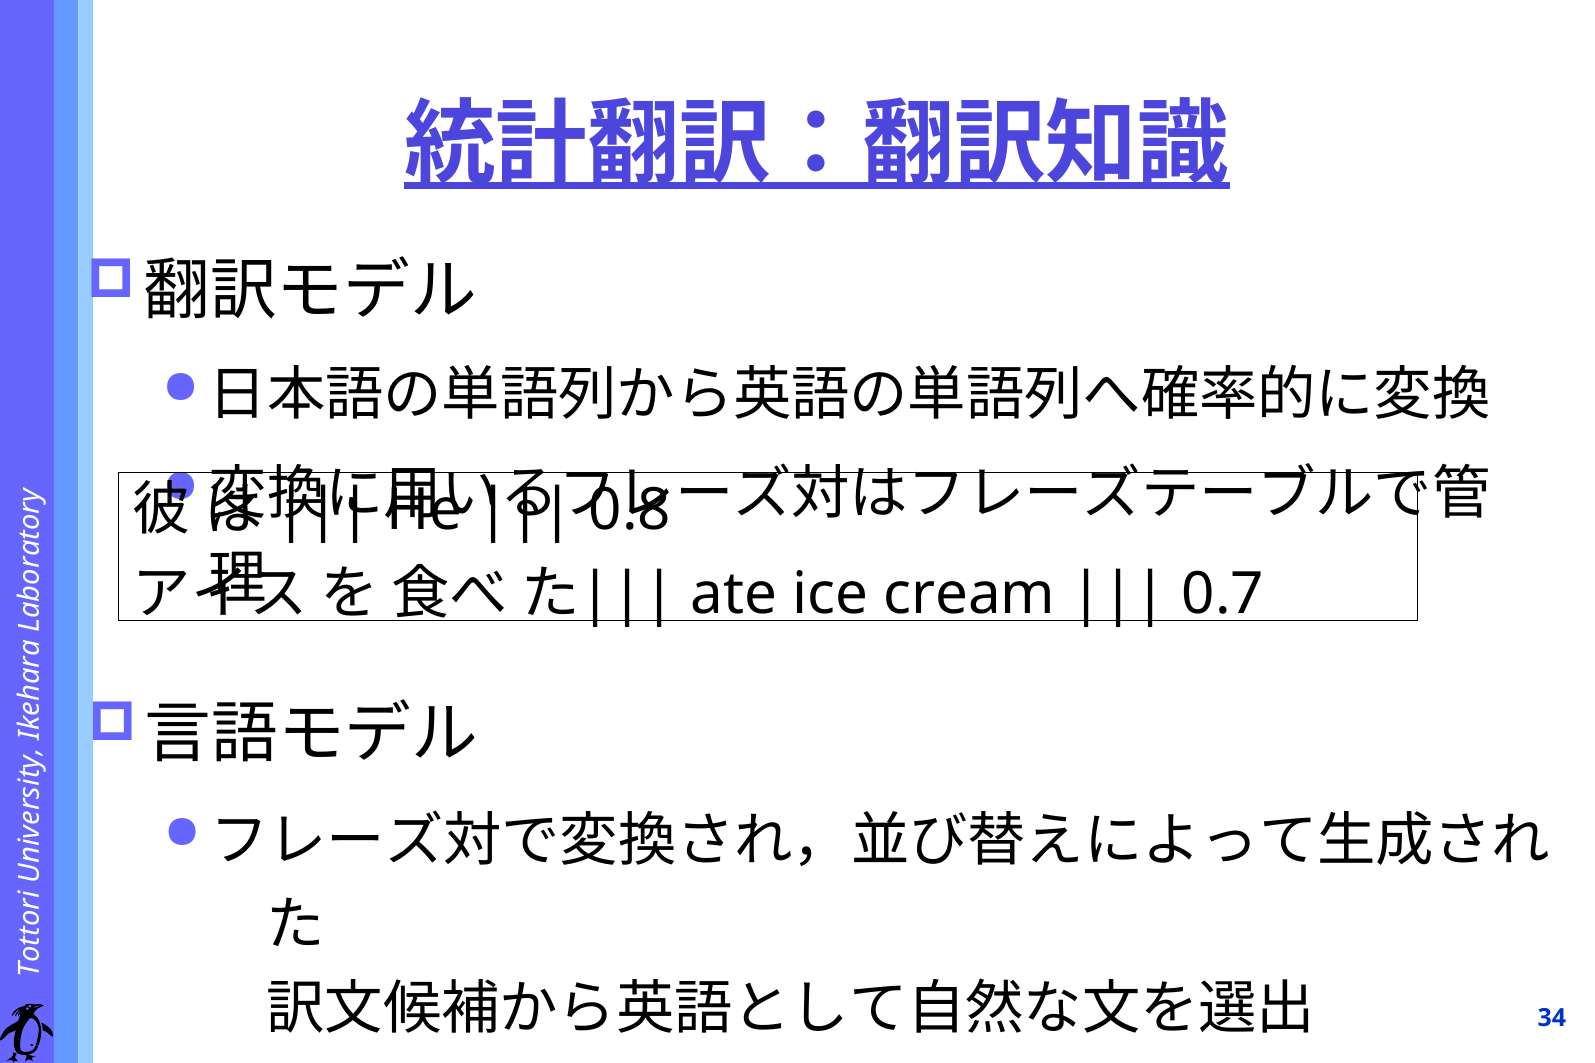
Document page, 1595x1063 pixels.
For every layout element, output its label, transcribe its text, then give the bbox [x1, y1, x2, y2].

text_box 彼 は ||| He ||| 0.8 アイス を 食べ た||| ate ice cream ||| 0.7 [118, 472, 1418, 621]
list 翻訳モデル 日本語の単語列から英語の単語列へ確率的に変換 変換に用いるフレーズ対はフレーズテーブルで管理 [87, 236, 1536, 449]
text_box 言語モデル フレーズ対で変換され，並び替えによって生成された 訳文候補から英語として自然な文を選出 N-gramモデルを使用 [88, 679, 1565, 1042]
title 統計翻訳：翻訳知識 [92, 24, 1542, 247]
text_box [1298, 965, 1595, 1047]
